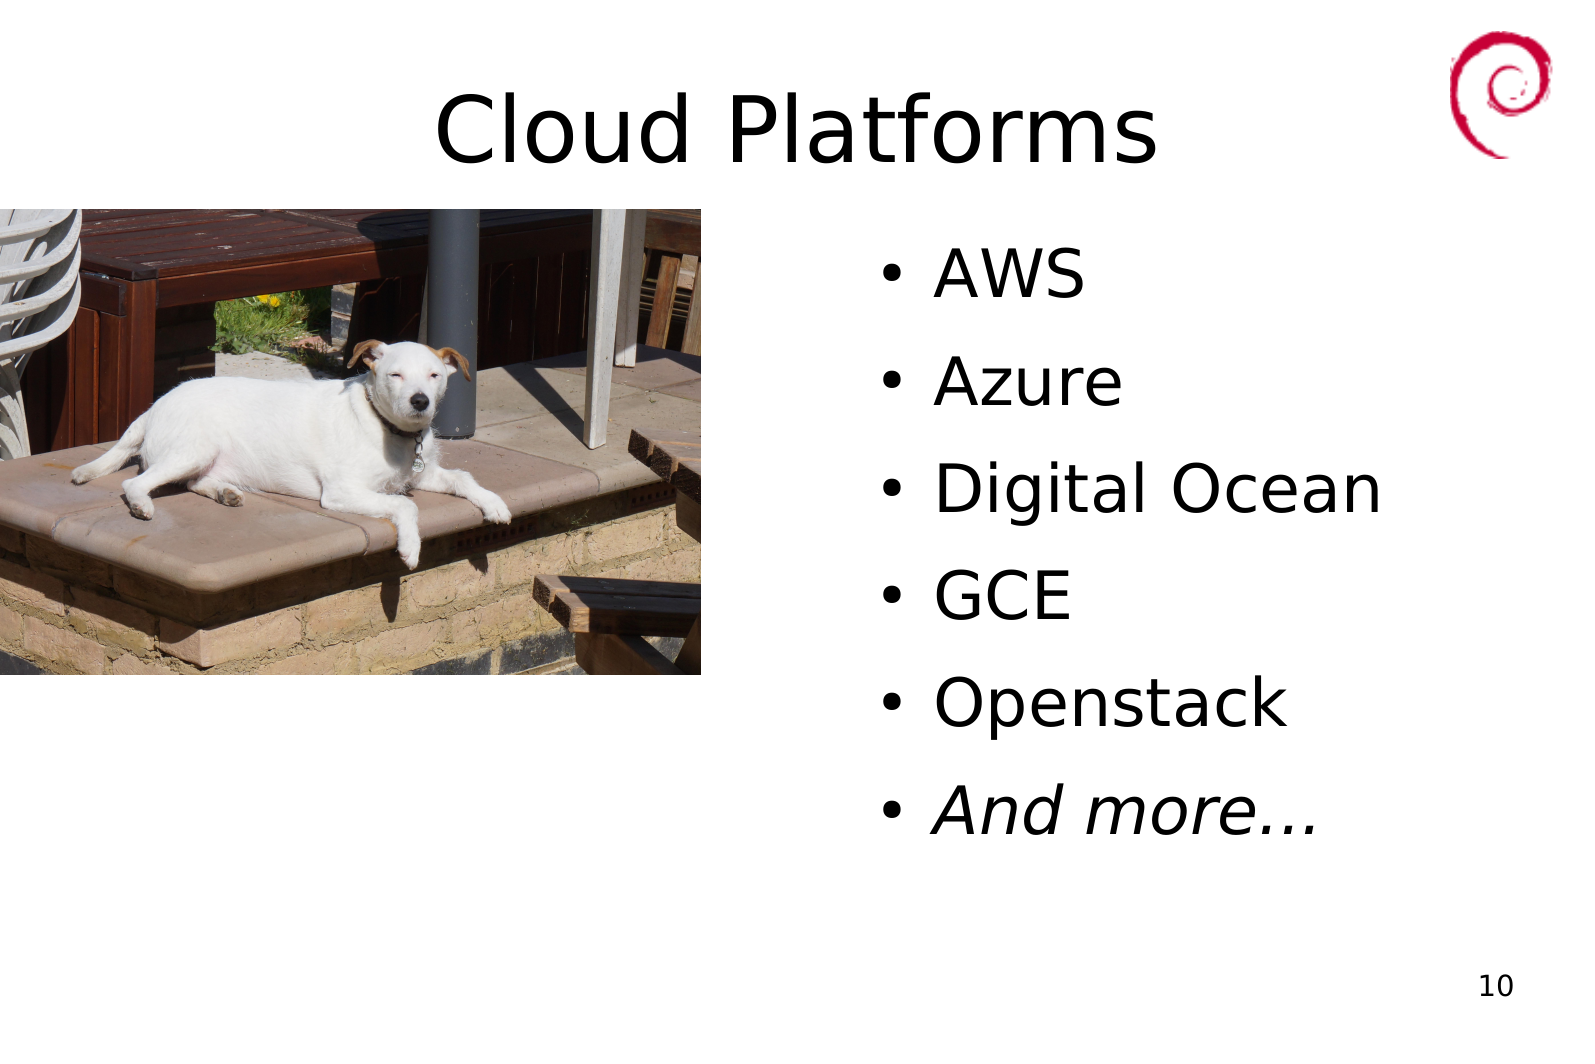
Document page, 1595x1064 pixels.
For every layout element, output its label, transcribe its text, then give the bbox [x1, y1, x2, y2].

list AWS Azure Digital Ocean GCE Openstack And more... [862, 235, 1563, 938]
picture [0, 209, 701, 676]
picture [1450, 31, 1555, 159]
title Cloud Platforms [79, 42, 1515, 220]
